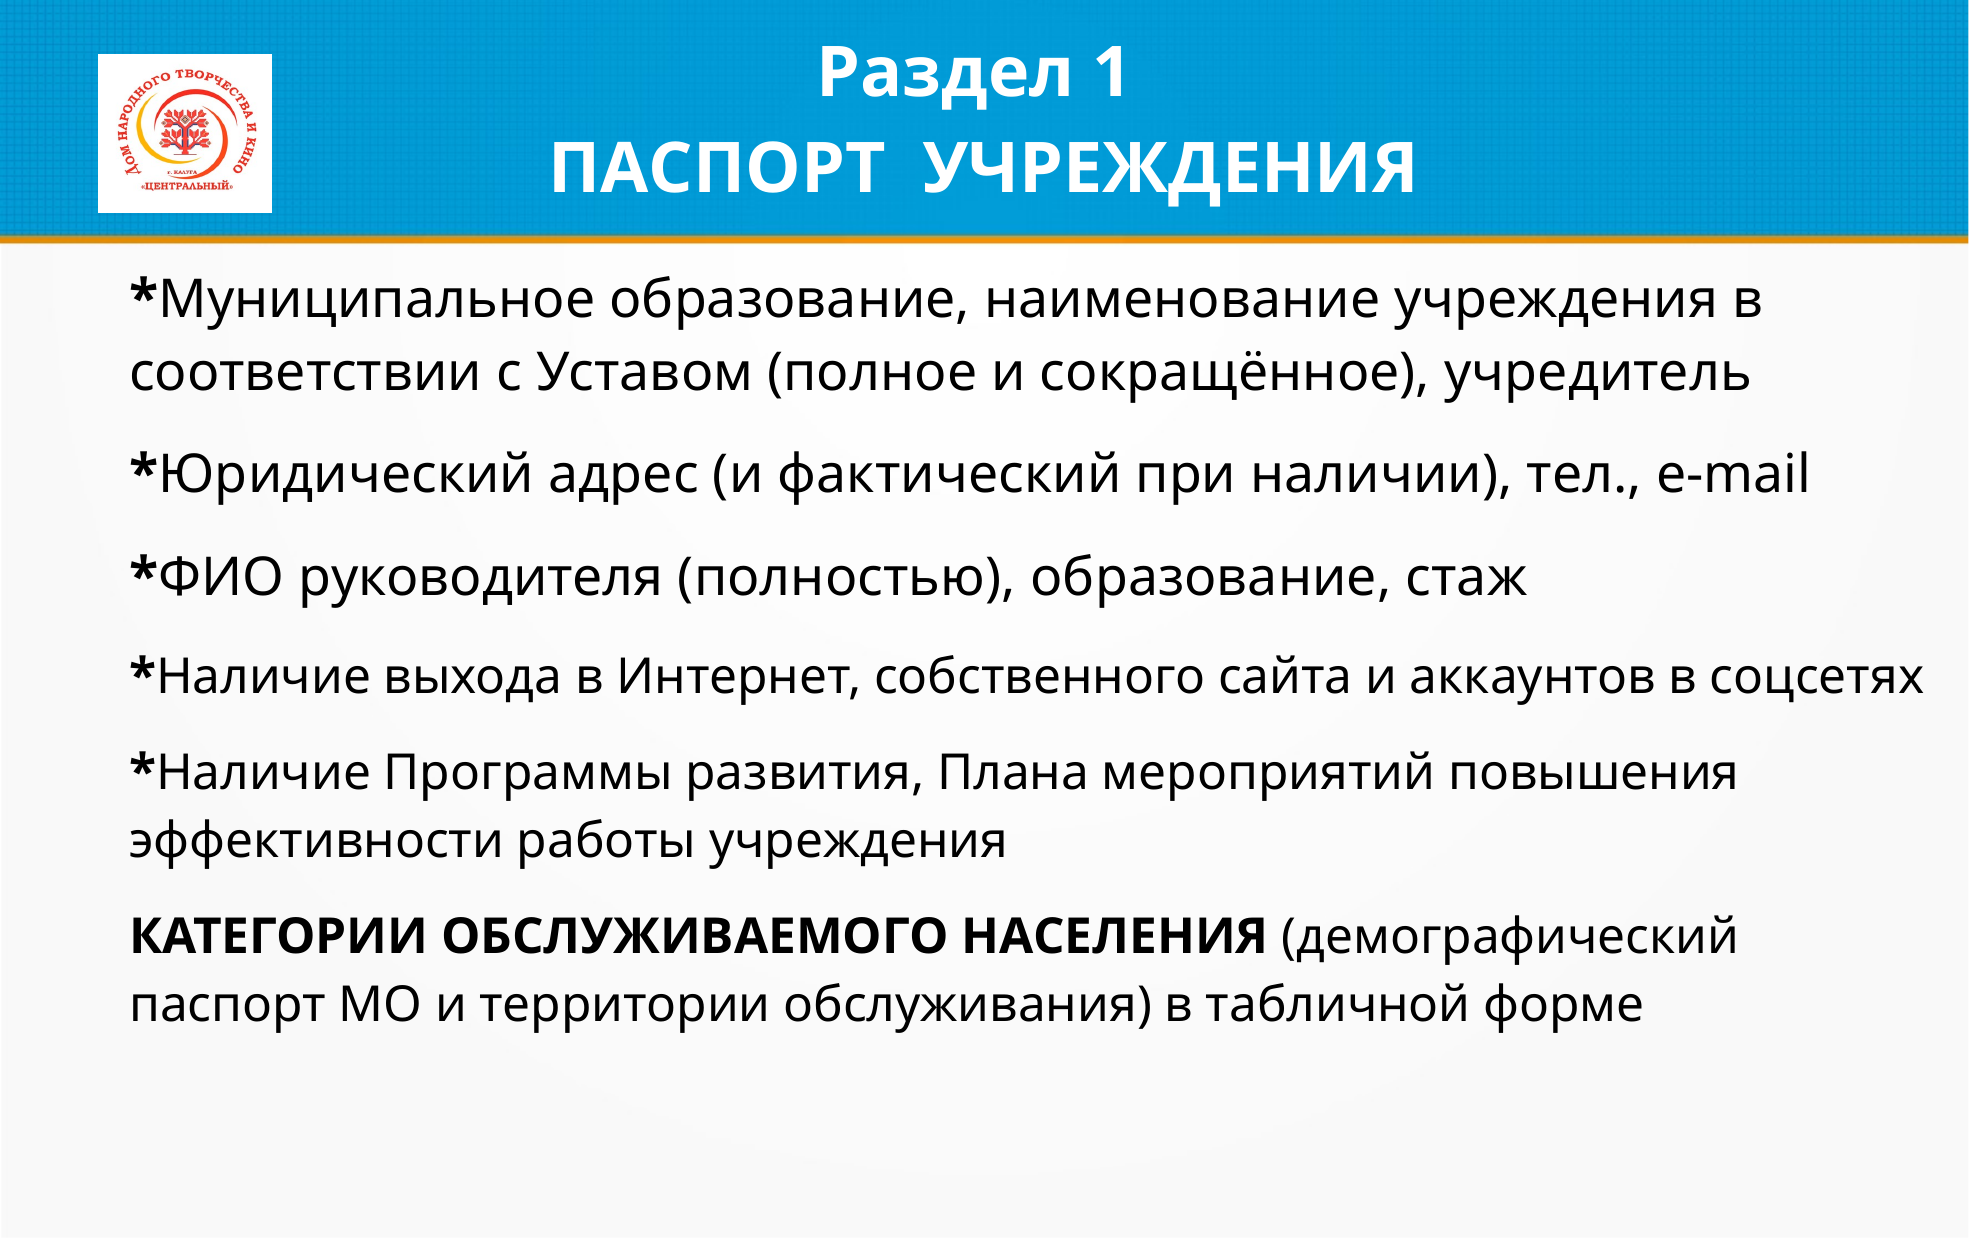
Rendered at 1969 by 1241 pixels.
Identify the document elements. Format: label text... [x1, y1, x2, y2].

picture [0, 233, 1969, 1241]
title Раздел 1 ПАСПОРТ УЧРЕЖДЕНИЯ [98, 19, 1870, 213]
picture [99, 55, 271, 212]
list *Муниципальное образование, наименование учреждения в соответствии с Уставом (полное и сокращённое), учредитель *Юридический адрес (и фактический при наличии), тел., e-mail *ФИО руководителя (полностью), образование, стаж *Наличие выхода в Интернет, собственного сайта и аккаунтов в соцсетях *Наличие Программы развития, Плана мероприятий повышения эффективности работы учреждения КАТЕГОРИИ ОБСЛУЖИВАЕМОГО НАСЕЛЕНИЯ (демографический паспорт МО и территории обслуживания) в табличной форме [59, 259, 1926, 1061]
